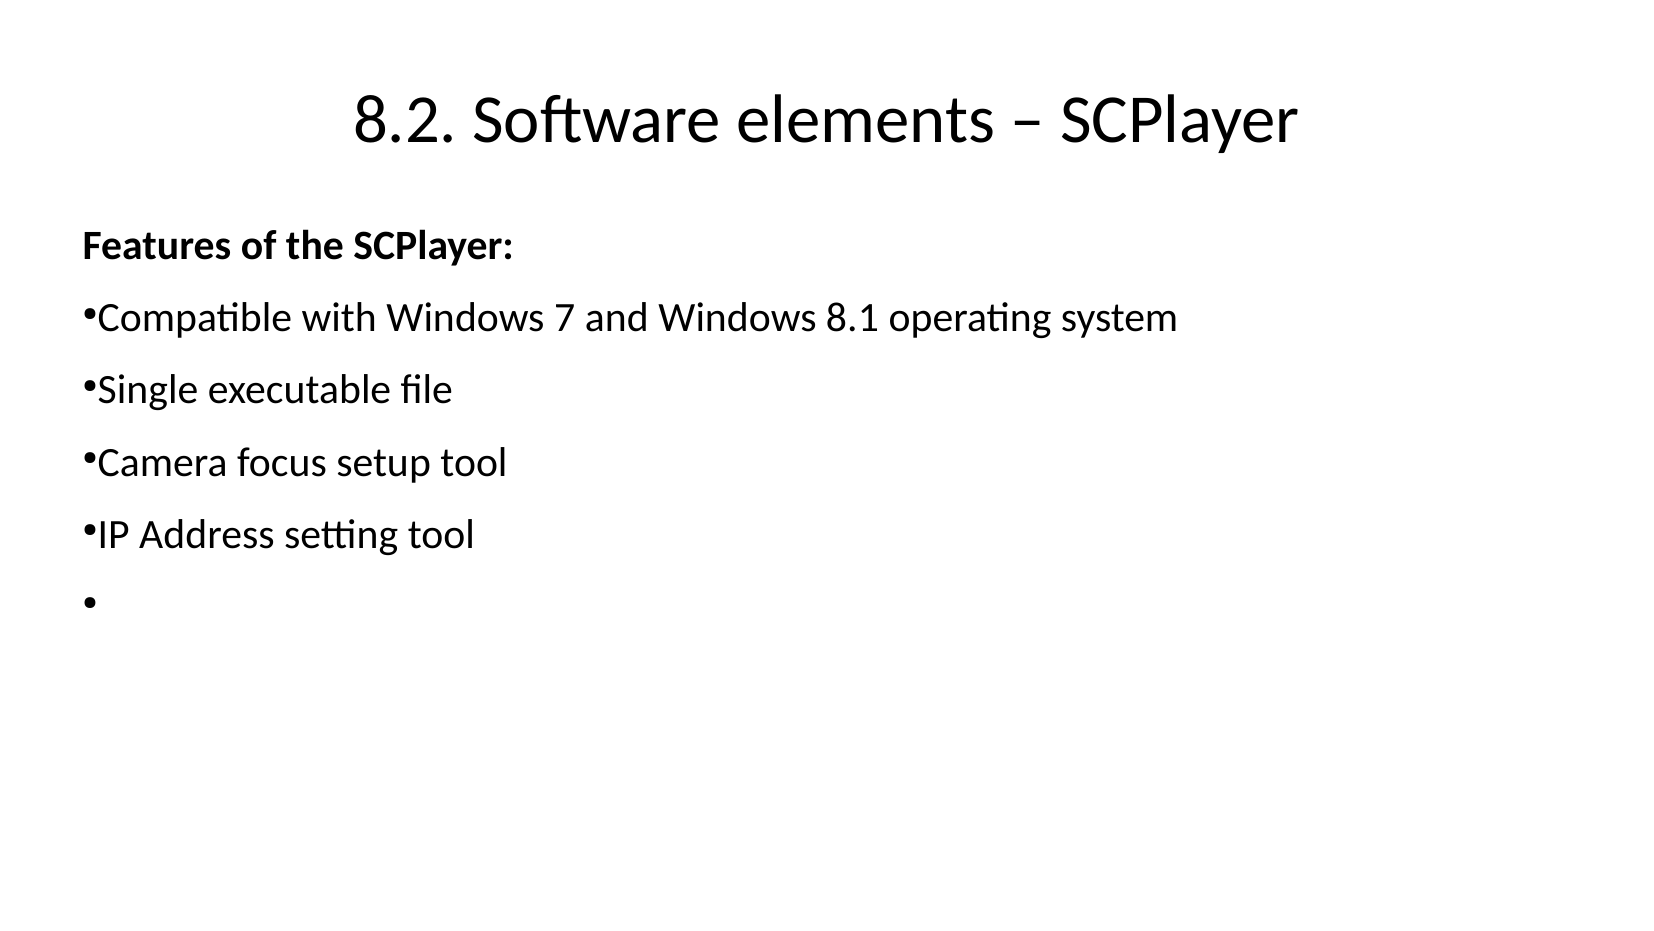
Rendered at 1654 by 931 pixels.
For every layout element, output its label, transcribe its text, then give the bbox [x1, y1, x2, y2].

subtitle Features of the SCPlayer: Compatible with Windows 7 and Windows 8.1 operating system Single executable file Camera focus setup tool IP Address setting tool [82, 217, 1571, 758]
title 8.2. Software elements – SCPlayer [82, 73, 1571, 157]
